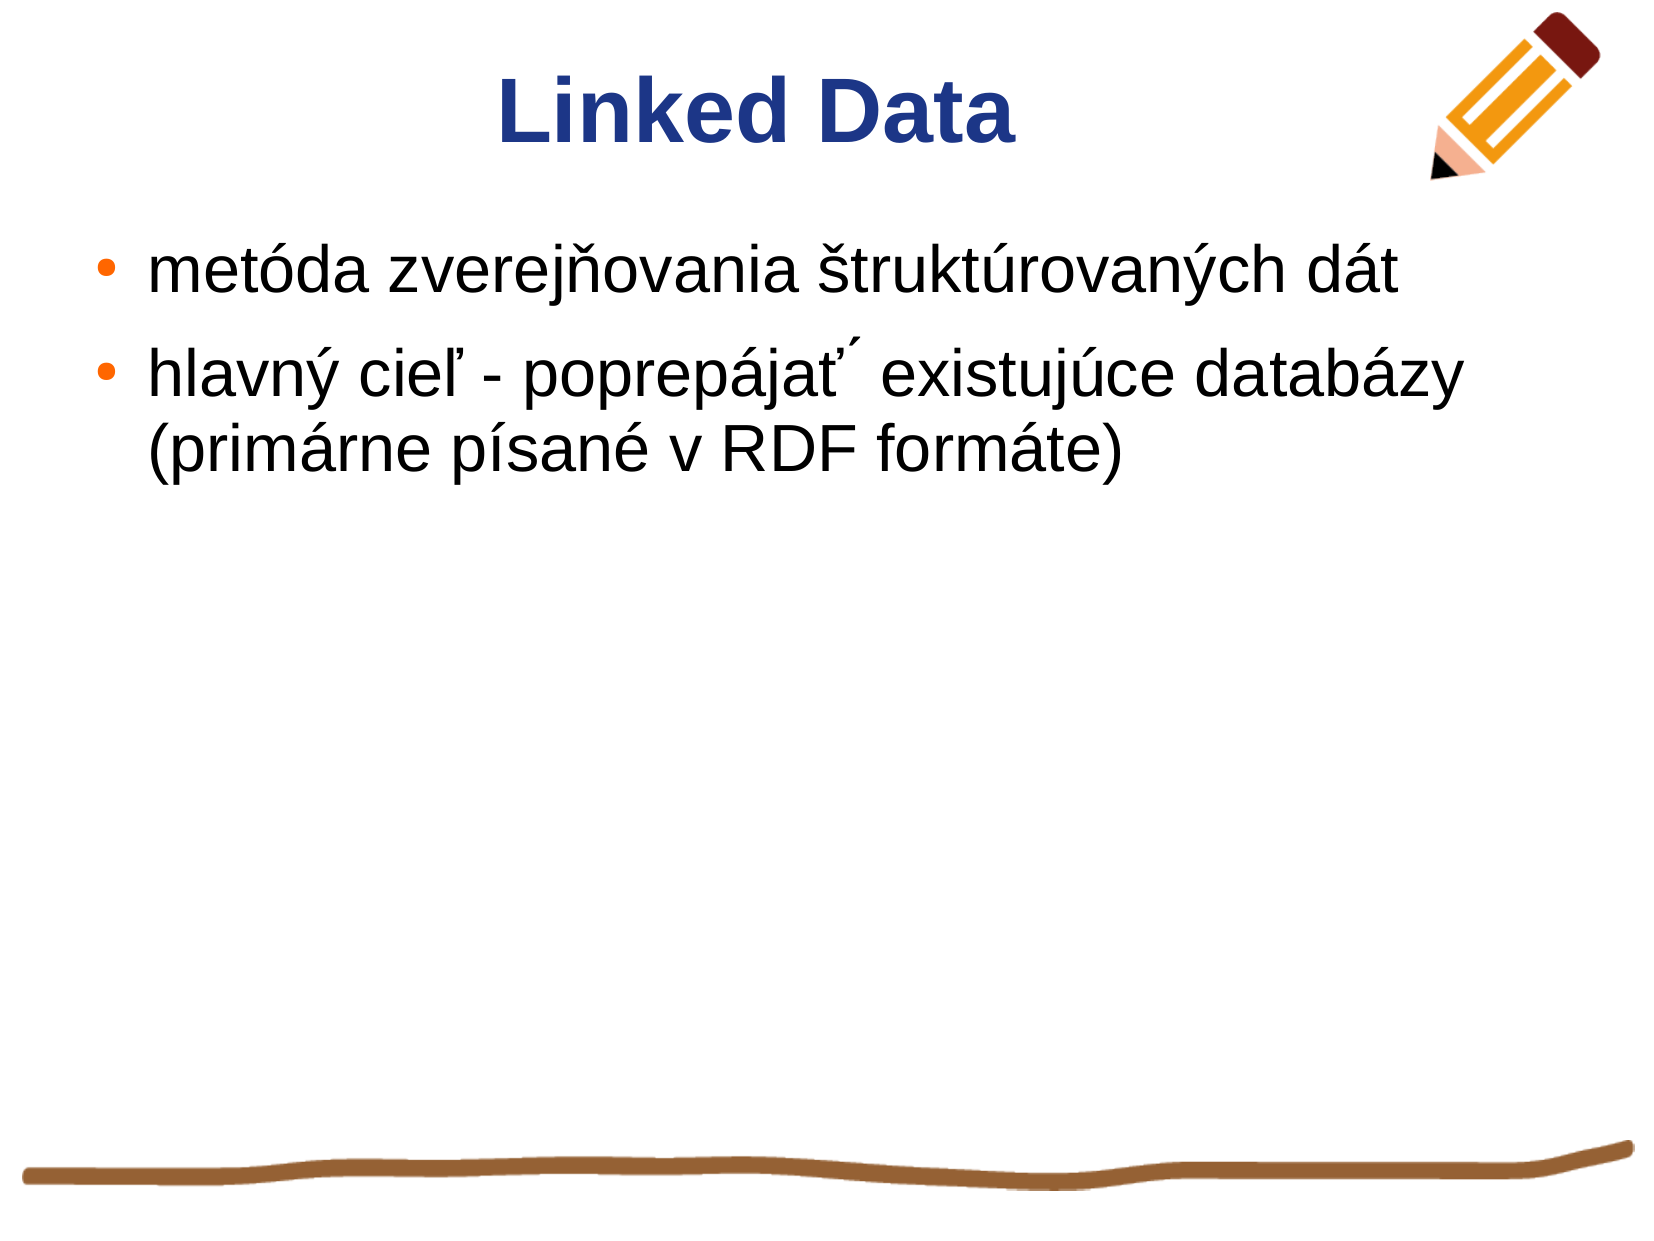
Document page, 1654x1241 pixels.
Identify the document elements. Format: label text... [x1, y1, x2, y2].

picture [22, 1140, 1635, 1191]
picture [1430, 12, 1601, 181]
title Linked Data [82, 49, 1430, 172]
list metóda zverejňovania štruktúrovaných dát hlavný cieľ - poprepájať ́ existujúce databázy (primárne písané v RDF formáte) [76, 232, 1565, 1063]
